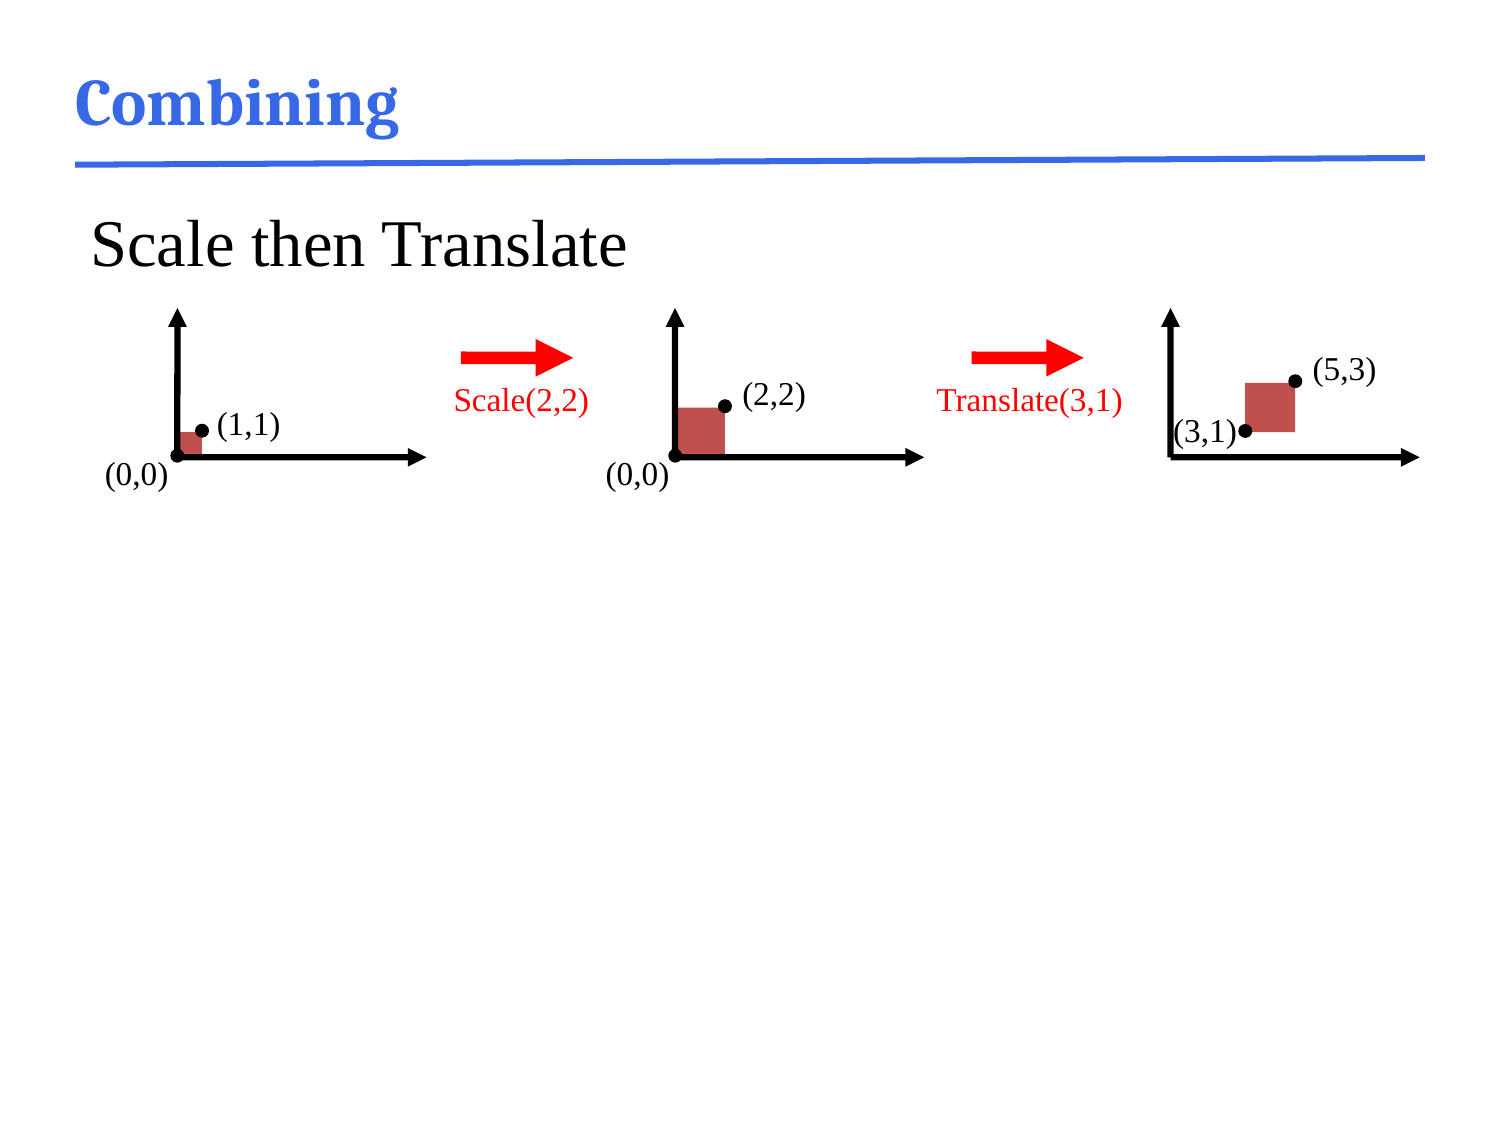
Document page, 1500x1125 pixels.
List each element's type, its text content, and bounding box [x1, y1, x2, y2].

text_box (0,0) [90, 444, 187, 500]
text_box Translate(3,1) [921, 370, 1156, 426]
text_box (0,0) [590, 444, 688, 500]
text_box (5,3) [1297, 339, 1395, 395]
text_box Scale(2,2) [438, 370, 623, 426]
text_box [679, 399, 727, 454]
text_box [181, 424, 202, 454]
title Combining [75, 9, 1351, 198]
text_box (1,1) [202, 395, 299, 450]
text_box (2,2) [727, 364, 825, 420]
text_box Scale then Translate [75, 198, 644, 288]
text_box (3,1) [1174, 402, 1256, 454]
text_box (3,1) [1158, 402, 1167, 457]
text_box [1245, 375, 1297, 433]
